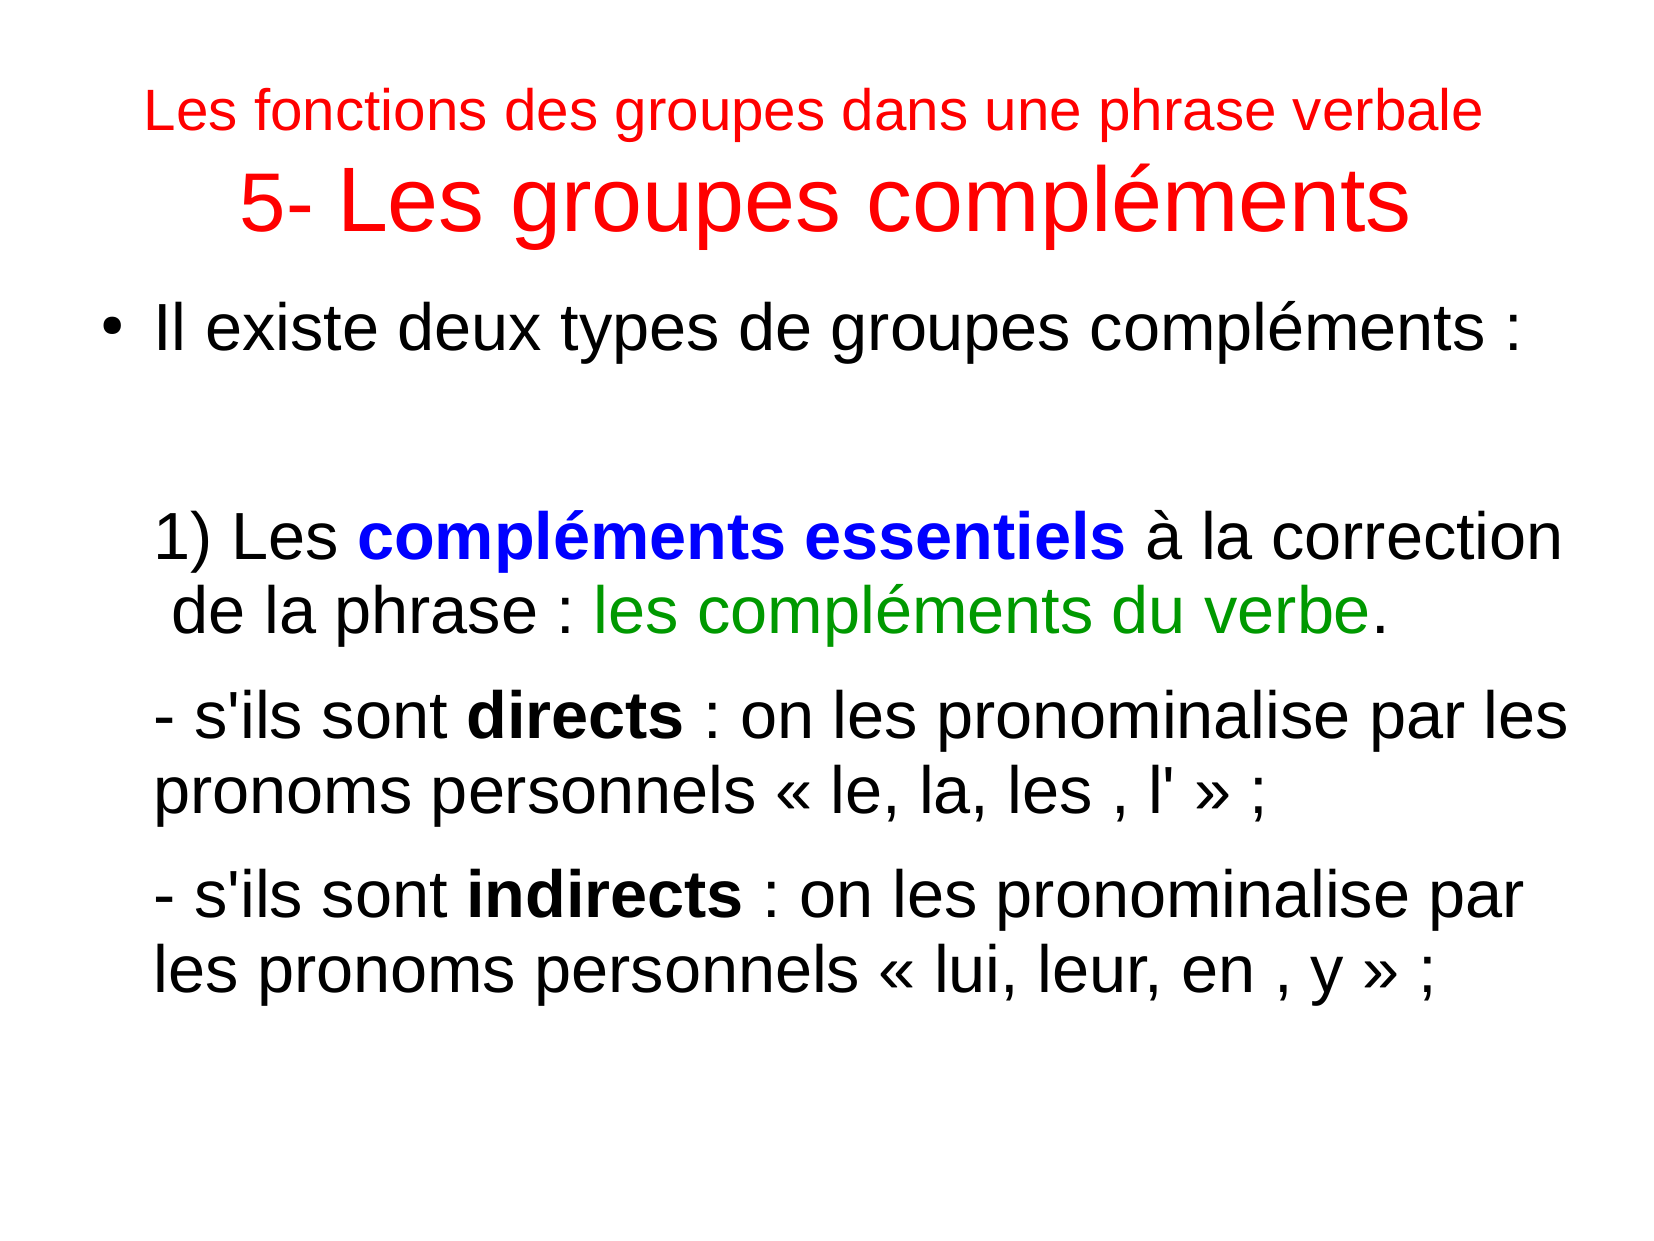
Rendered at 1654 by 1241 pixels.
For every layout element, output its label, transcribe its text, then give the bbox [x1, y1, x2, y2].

list Il existe deux types de groupes compléments : 1) Les compléments essentiels à la correction de la phrase : les compléments du verbe. - s'ils sont directs : on les pronominalise par les pronoms personnels « le, la, les , l' » ; - s'ils sont indirects : on les pronominalise par les pronoms personnels « lui, leur, en , y » ; [82, 290, 1571, 1111]
title Les fonctions des groupes dans une phrase verbale 5- Les groupes compléments [82, 49, 1571, 257]
